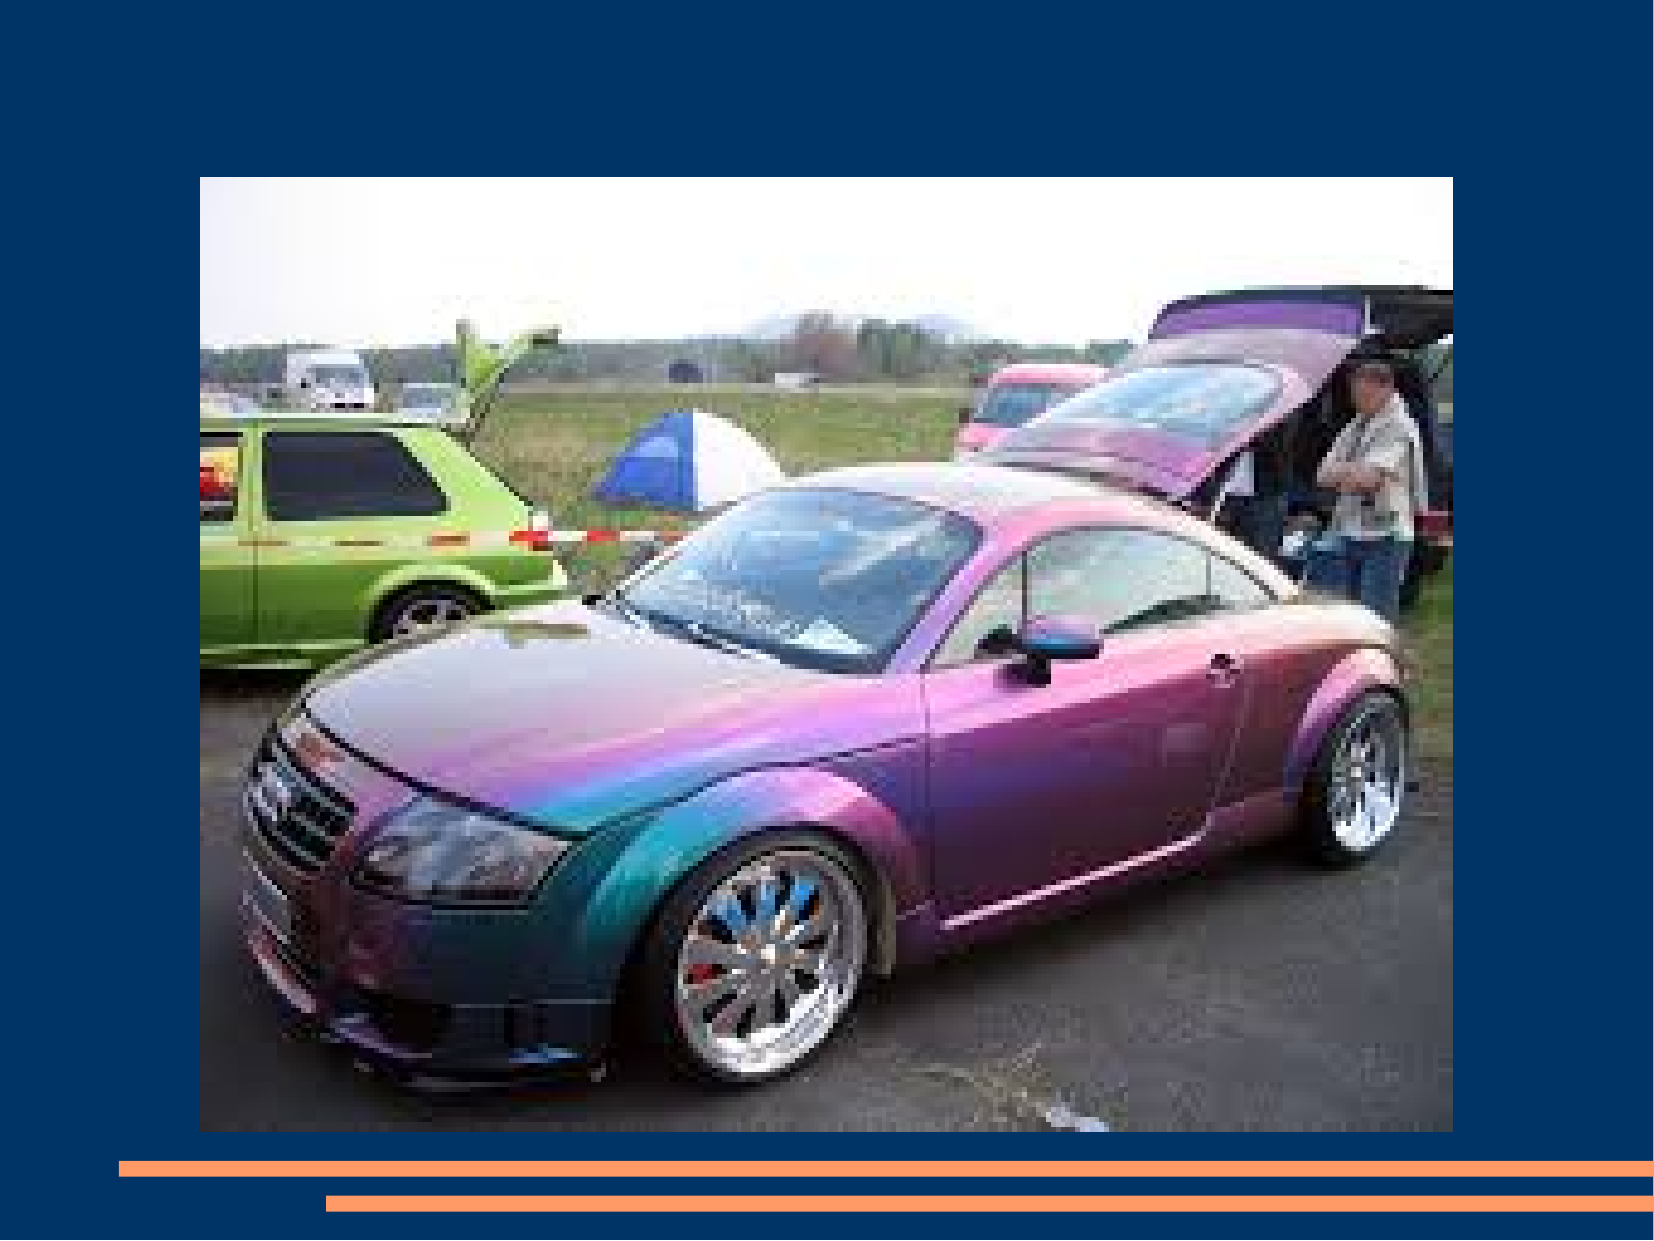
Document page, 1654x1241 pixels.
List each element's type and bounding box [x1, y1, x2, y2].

picture [200, 177, 1453, 1132]
